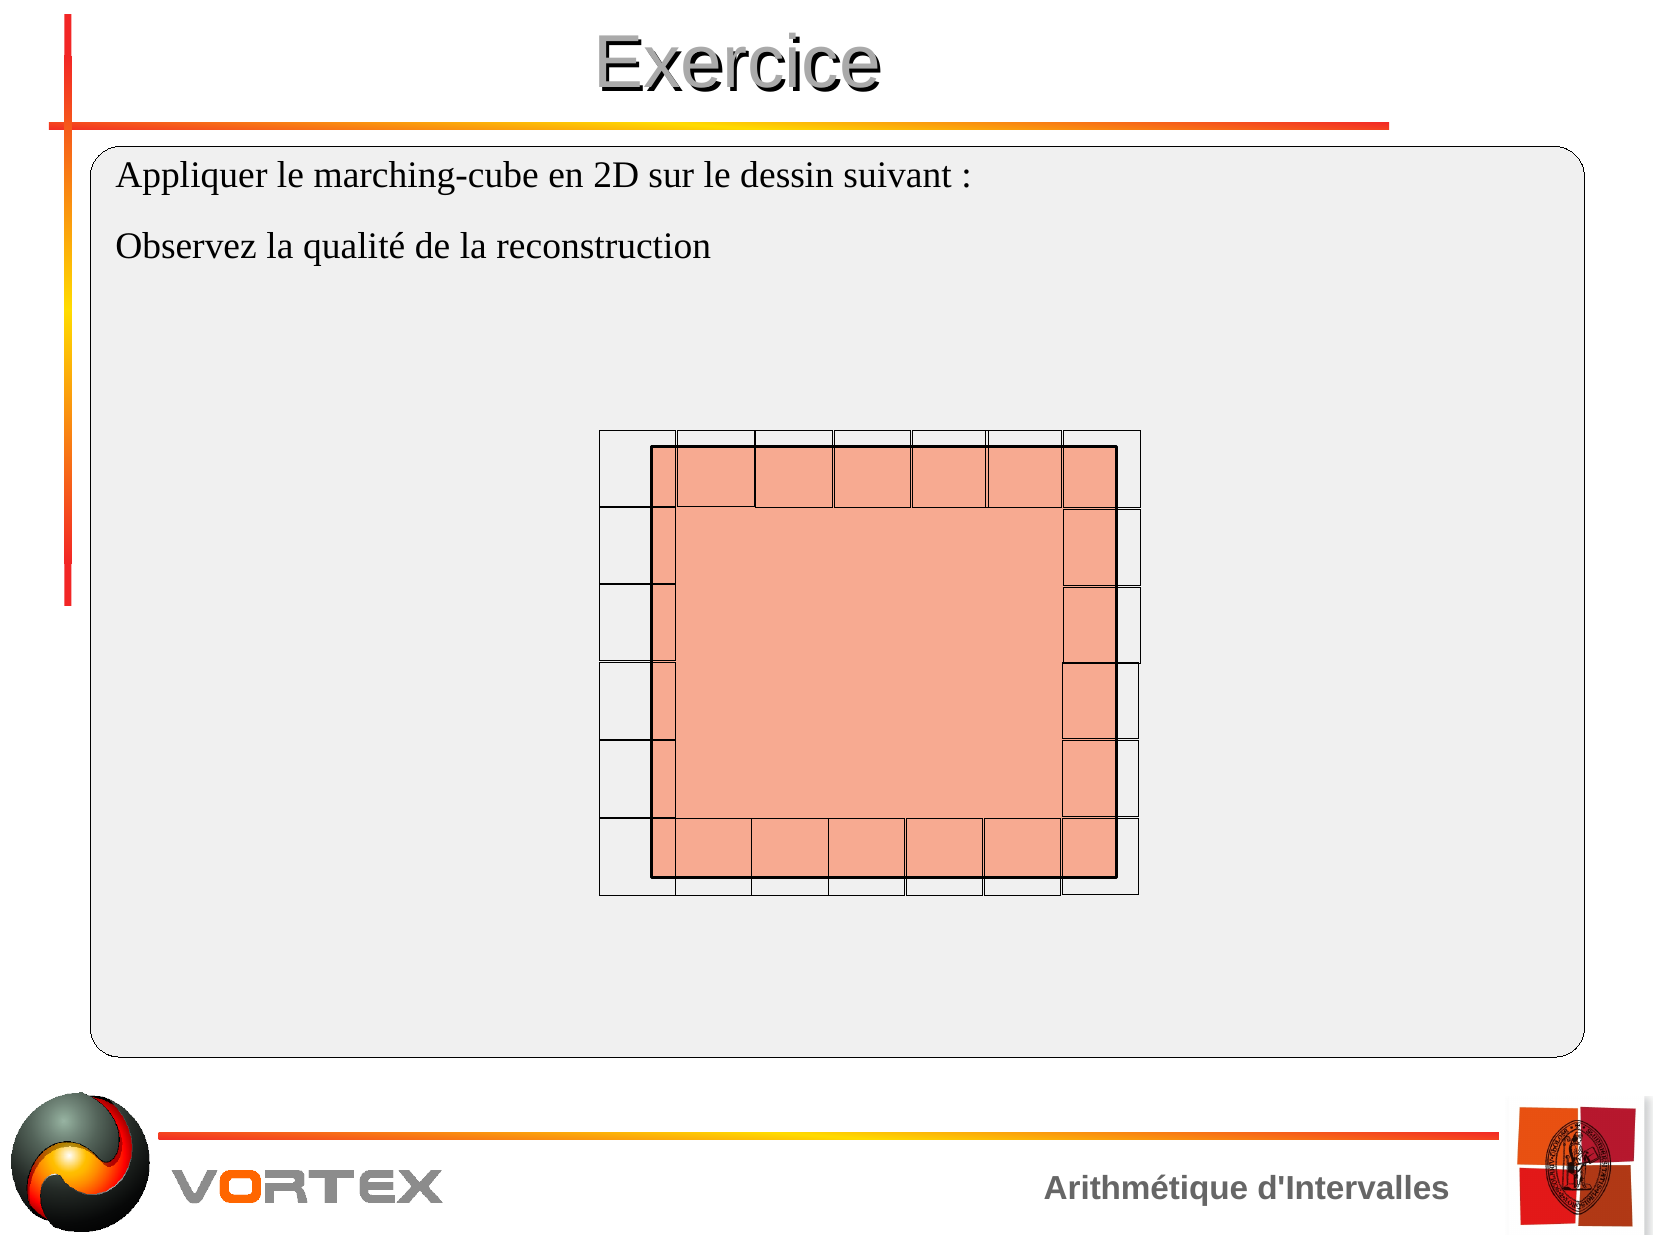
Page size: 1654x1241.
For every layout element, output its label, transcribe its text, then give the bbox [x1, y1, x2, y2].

text_box [651, 508, 675, 583]
text_box [907, 819, 982, 878]
text_box [90, 157, 97, 1047]
text_box [651, 585, 675, 660]
text_box [829, 819, 904, 878]
text_box [651, 819, 675, 878]
text_box [651, 741, 675, 817]
text_box [1064, 446, 1117, 507]
text_box [678, 446, 754, 506]
text_box [1063, 819, 1117, 878]
text_box [835, 446, 910, 507]
picture [1505, 1096, 1653, 1235]
text_box [651, 663, 675, 739]
text_box [913, 446, 985, 507]
text_box [651, 446, 675, 506]
text_box [101, 146, 1585, 1053]
text_box [1063, 741, 1117, 816]
list Appliquer le marching-cube en 2D sur le dessin suivant : Observez la qualité de la reconstruction [97, 153, 1571, 1109]
text_box [1064, 510, 1117, 585]
text_box [752, 819, 828, 878]
text_box [989, 446, 1061, 507]
picture [11, 1092, 443, 1232]
text_box [1064, 588, 1117, 662]
title Exercice [82, 4, 1392, 120]
text_box [651, 446, 1117, 878]
text_box [756, 446, 832, 507]
text_box [1063, 664, 1117, 738]
text_box [985, 819, 1060, 878]
text_box [676, 819, 751, 878]
